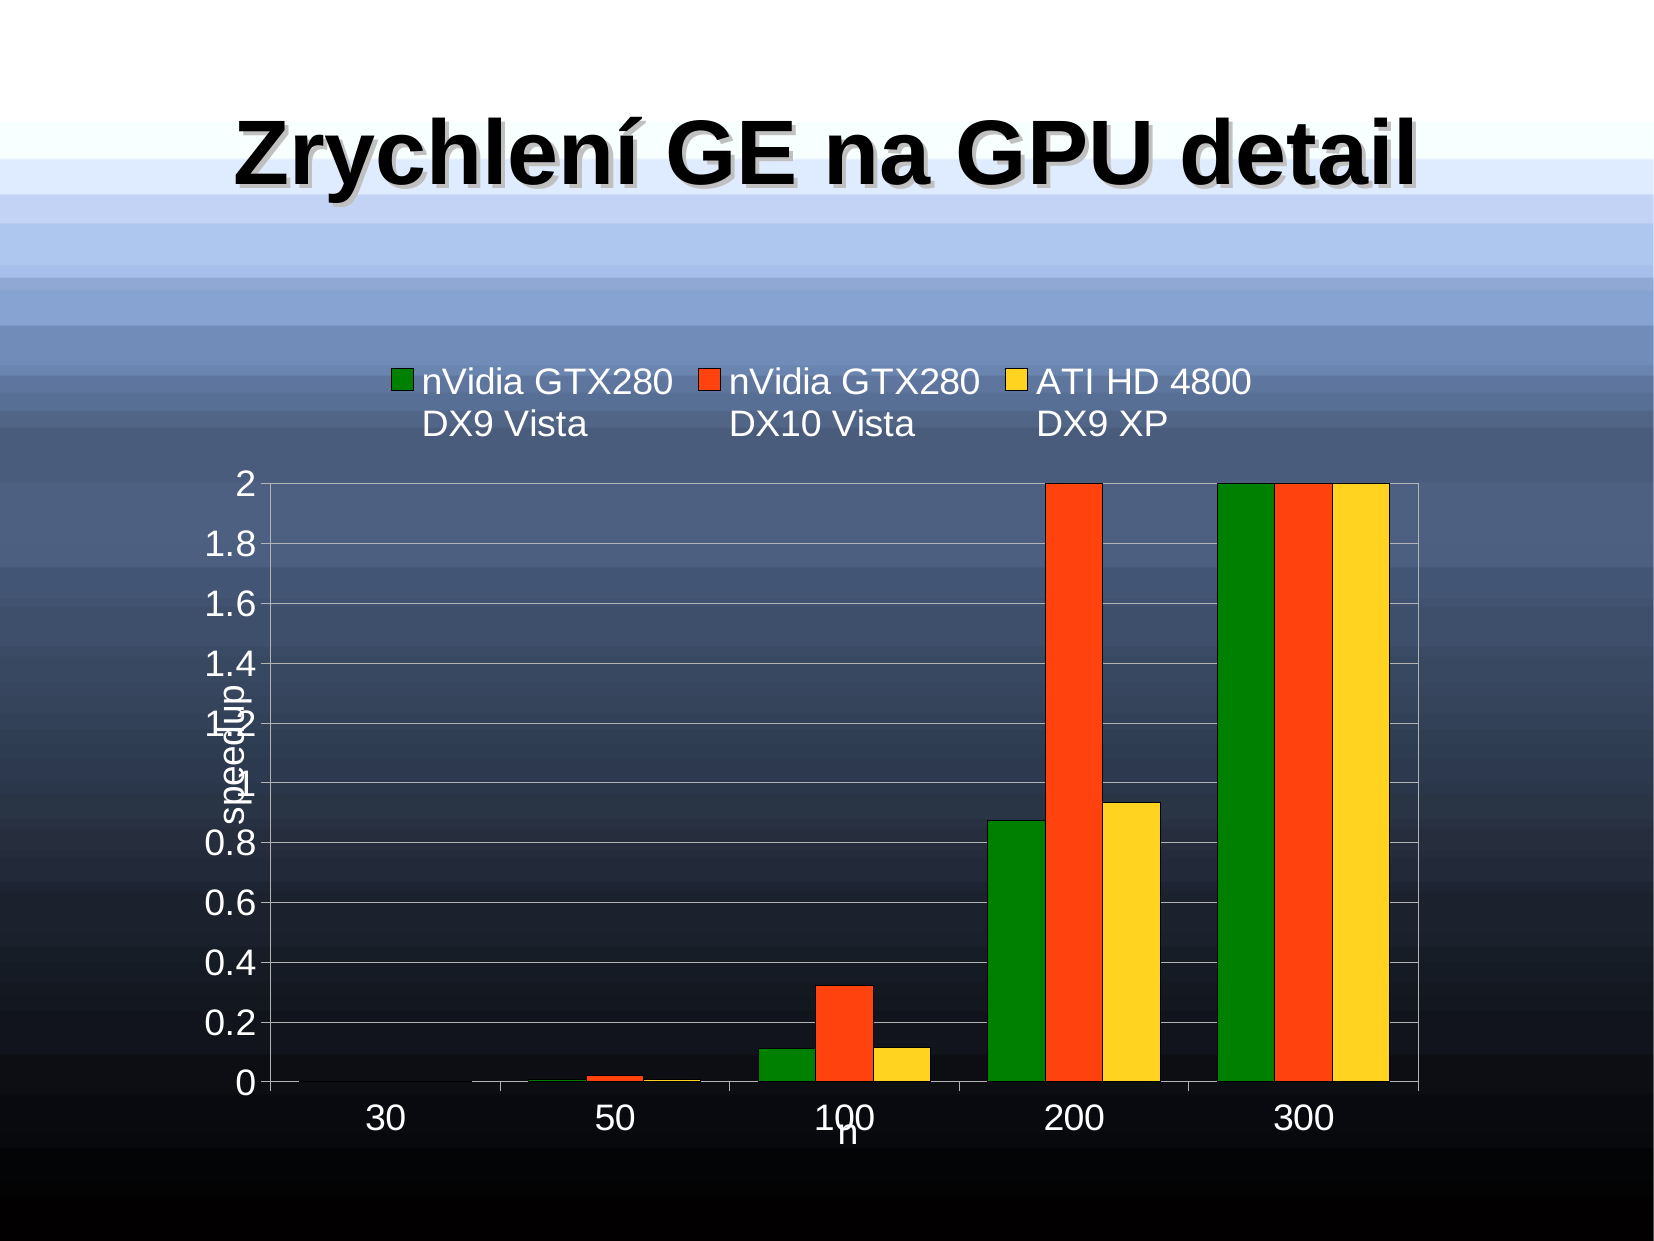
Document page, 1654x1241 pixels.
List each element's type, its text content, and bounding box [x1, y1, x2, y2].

title Zrychlení GE na GPU detail [82, 49, 1571, 257]
chart [171, 338, 1471, 1164]
picture [0, 0, 1654, 1241]
